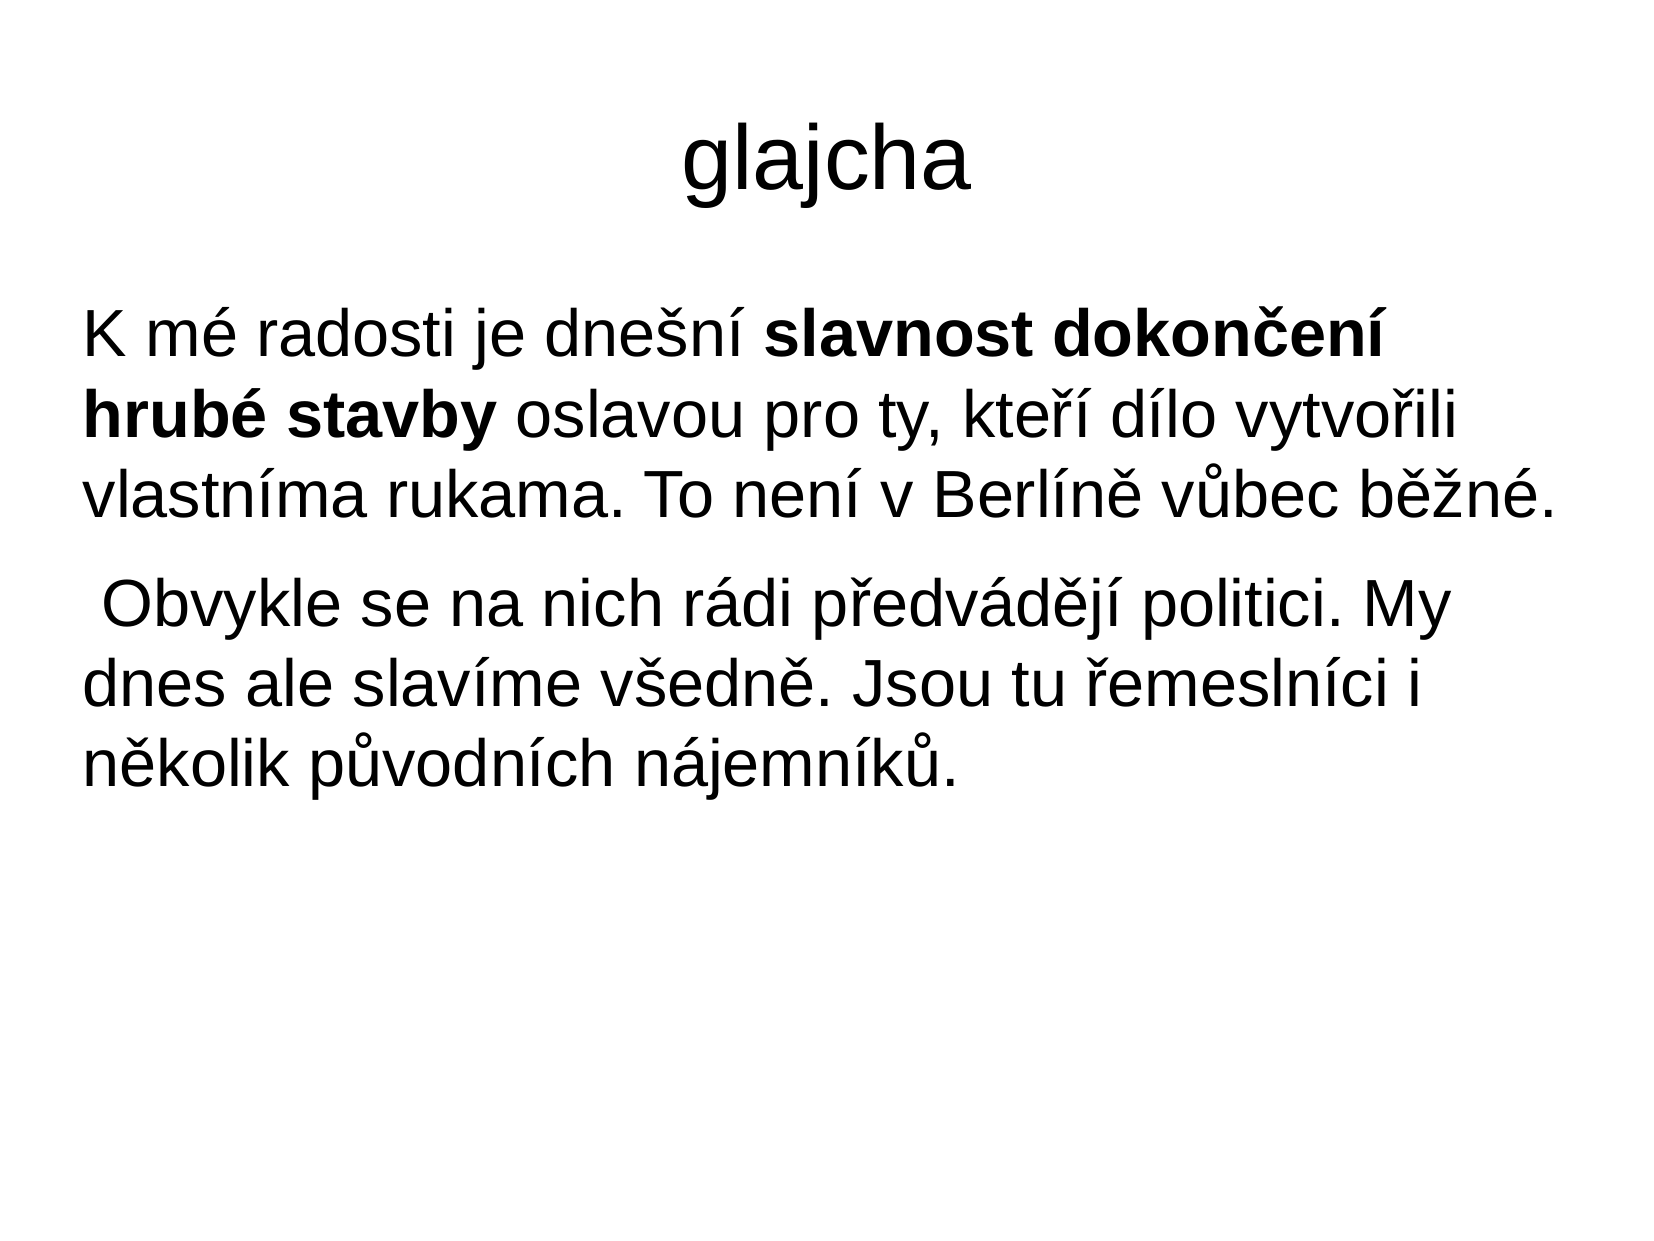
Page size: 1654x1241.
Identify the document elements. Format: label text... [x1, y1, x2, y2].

list K mé radosti je dnešní slavnost dokončení hrubé stavby oslavou pro ty, kteří dílo vytvořili vlastníma rukama. To není v Berlíně vůbec běžné. Obvykle se na nich rádi předvádějí politici. My dnes ale slavíme všedně. Jsou tu řemeslníci i několik původních nájemníků. [82, 290, 1571, 1010]
title glajcha [82, 49, 1571, 257]
